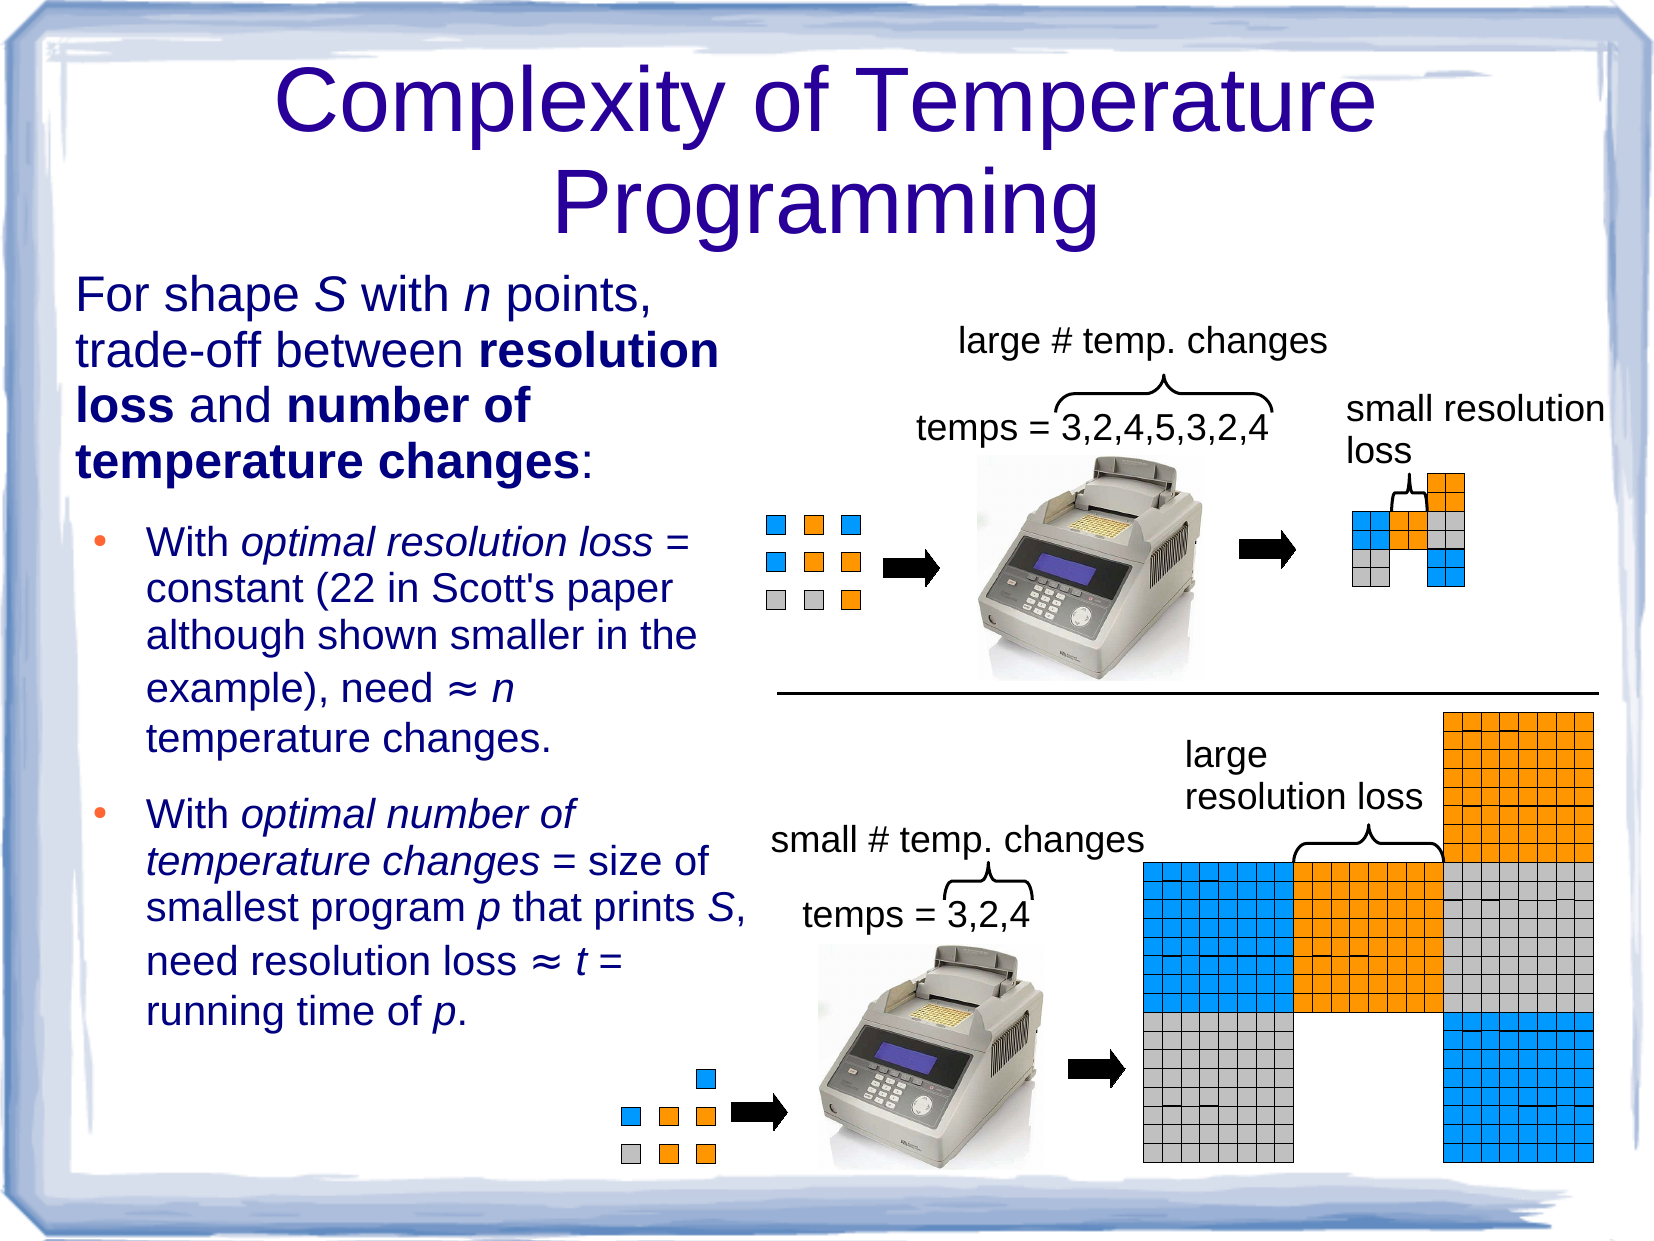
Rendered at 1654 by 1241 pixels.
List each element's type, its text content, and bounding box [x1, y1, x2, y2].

text_box large # temp. changes [943, 311, 1375, 369]
text_box [804, 515, 824, 535]
text_box [621, 1144, 641, 1164]
text_box [804, 590, 824, 610]
text_box [696, 1107, 716, 1126]
text_box [804, 552, 824, 572]
text_box [696, 1069, 716, 1089]
text_box temps = 3,2,4 [787, 885, 1143, 943]
text_box [696, 1144, 716, 1164]
text_box [621, 1107, 641, 1126]
text_box small # temp. changes [755, 811, 1206, 869]
text_box [841, 590, 861, 610]
text_box temps = 3,2,4,5,3,2,4 [901, 399, 1309, 457]
text_box [659, 1144, 679, 1164]
text_box [766, 590, 786, 610]
text_box [766, 552, 786, 572]
text_box [731, 1093, 788, 1131]
title Complexity of Temperature Programming [82, 48, 1571, 254]
list For shape S with n points, trade-off between resolution loss and number of temperature changes: With optimal resolution loss = constant (22 in Scott's paper although shown smaller in the example), need ≈ n temperature changes. With optimal number of temperature changes = size of smallest program p that prints S, need resolution loss ≈ t = running time of p. [75, 266, 752, 1070]
text_box [1352, 479, 1465, 587]
text_box [1143, 712, 1594, 1163]
text_box [883, 549, 940, 587]
text_box [766, 515, 786, 535]
text_box small resolution loss [1331, 379, 1632, 479]
text_box [841, 552, 861, 572]
text_box [659, 1107, 679, 1126]
picture [0, 0, 1654, 1241]
text_box [1239, 530, 1296, 569]
text_box large resolution loss [1170, 725, 1444, 825]
text_box [1068, 1049, 1126, 1088]
text_box [841, 515, 861, 535]
